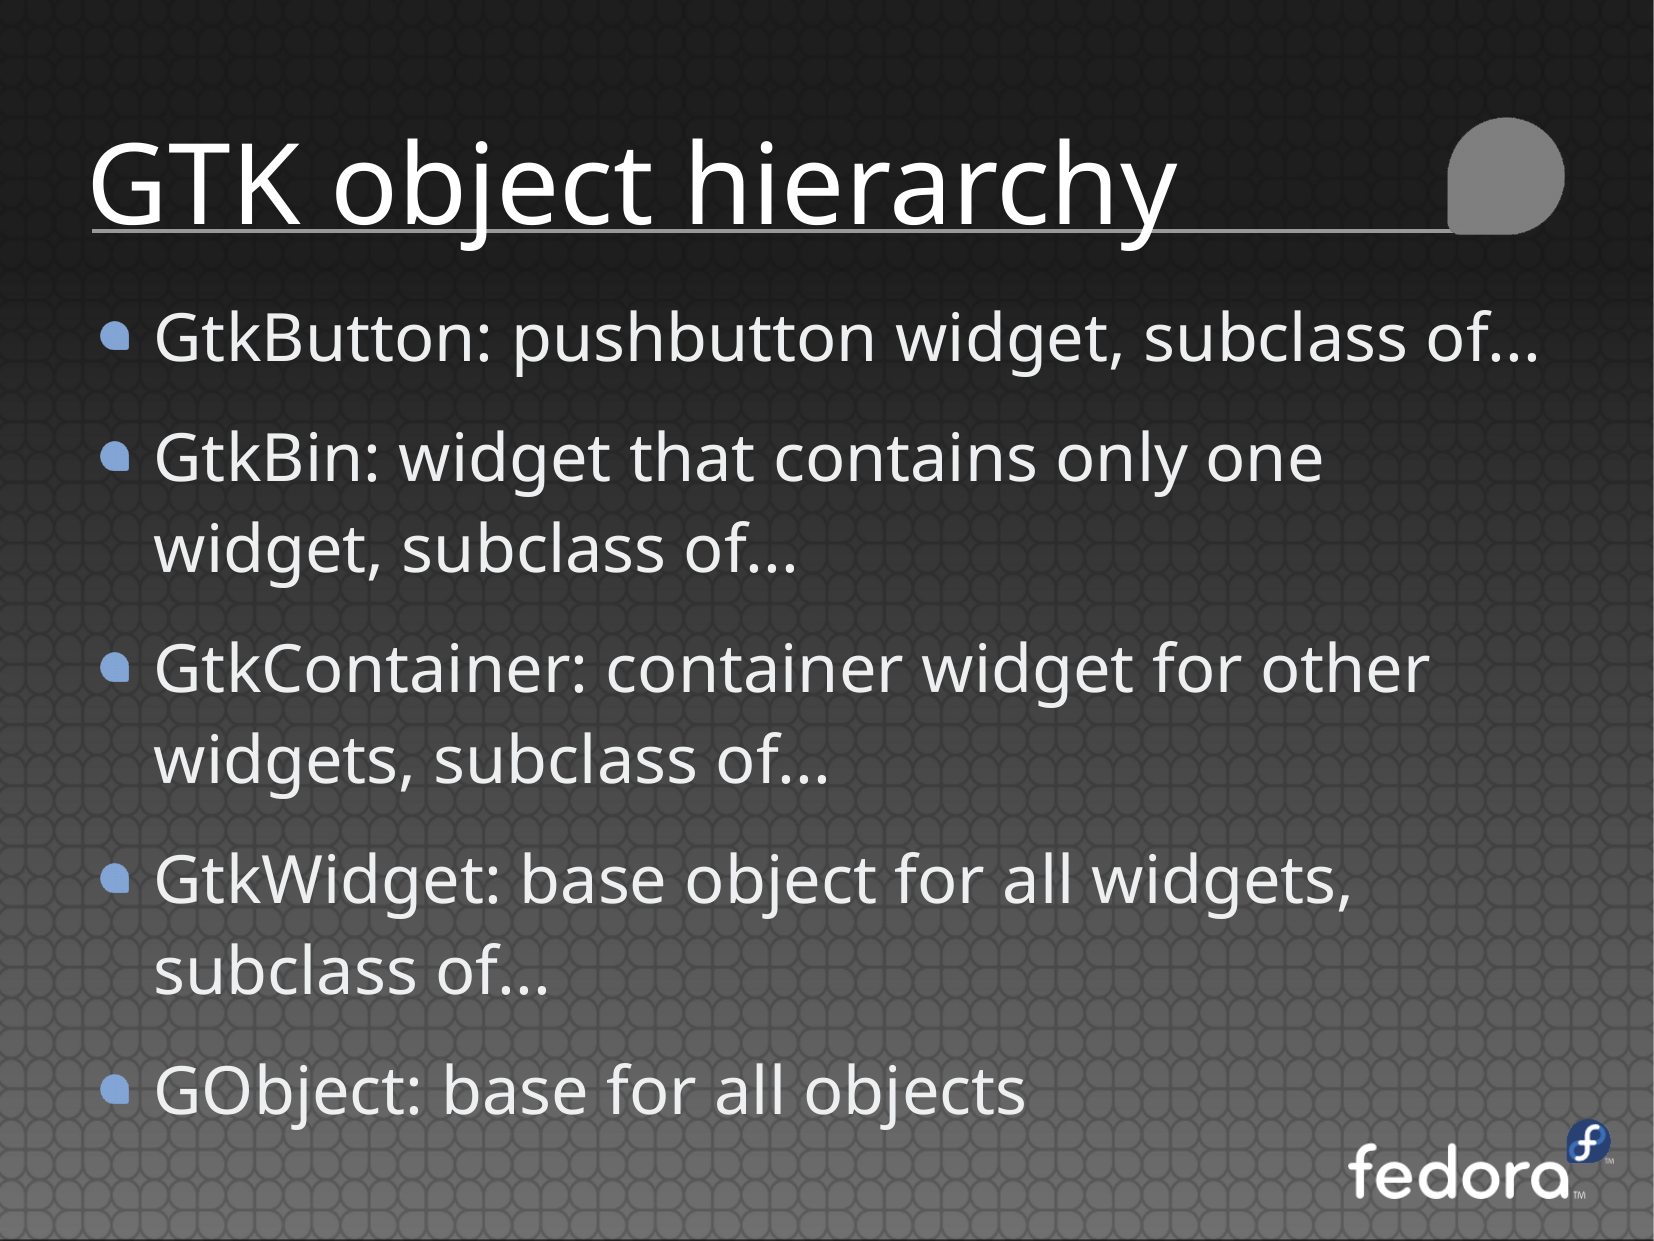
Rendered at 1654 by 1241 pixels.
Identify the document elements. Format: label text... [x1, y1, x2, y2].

picture [0, 0, 1654, 1241]
title GTK object hierarchy [86, 112, 1576, 249]
list GtkButton: pushbutton widget, subclass of... GtkBin: widget that contains only one widget, subclass of... GtkContainer: container widget for other widgets, subclass of... GtkWidget: base object for all widgets, subclass of... GObject: base for all objects [82, 290, 1571, 1125]
